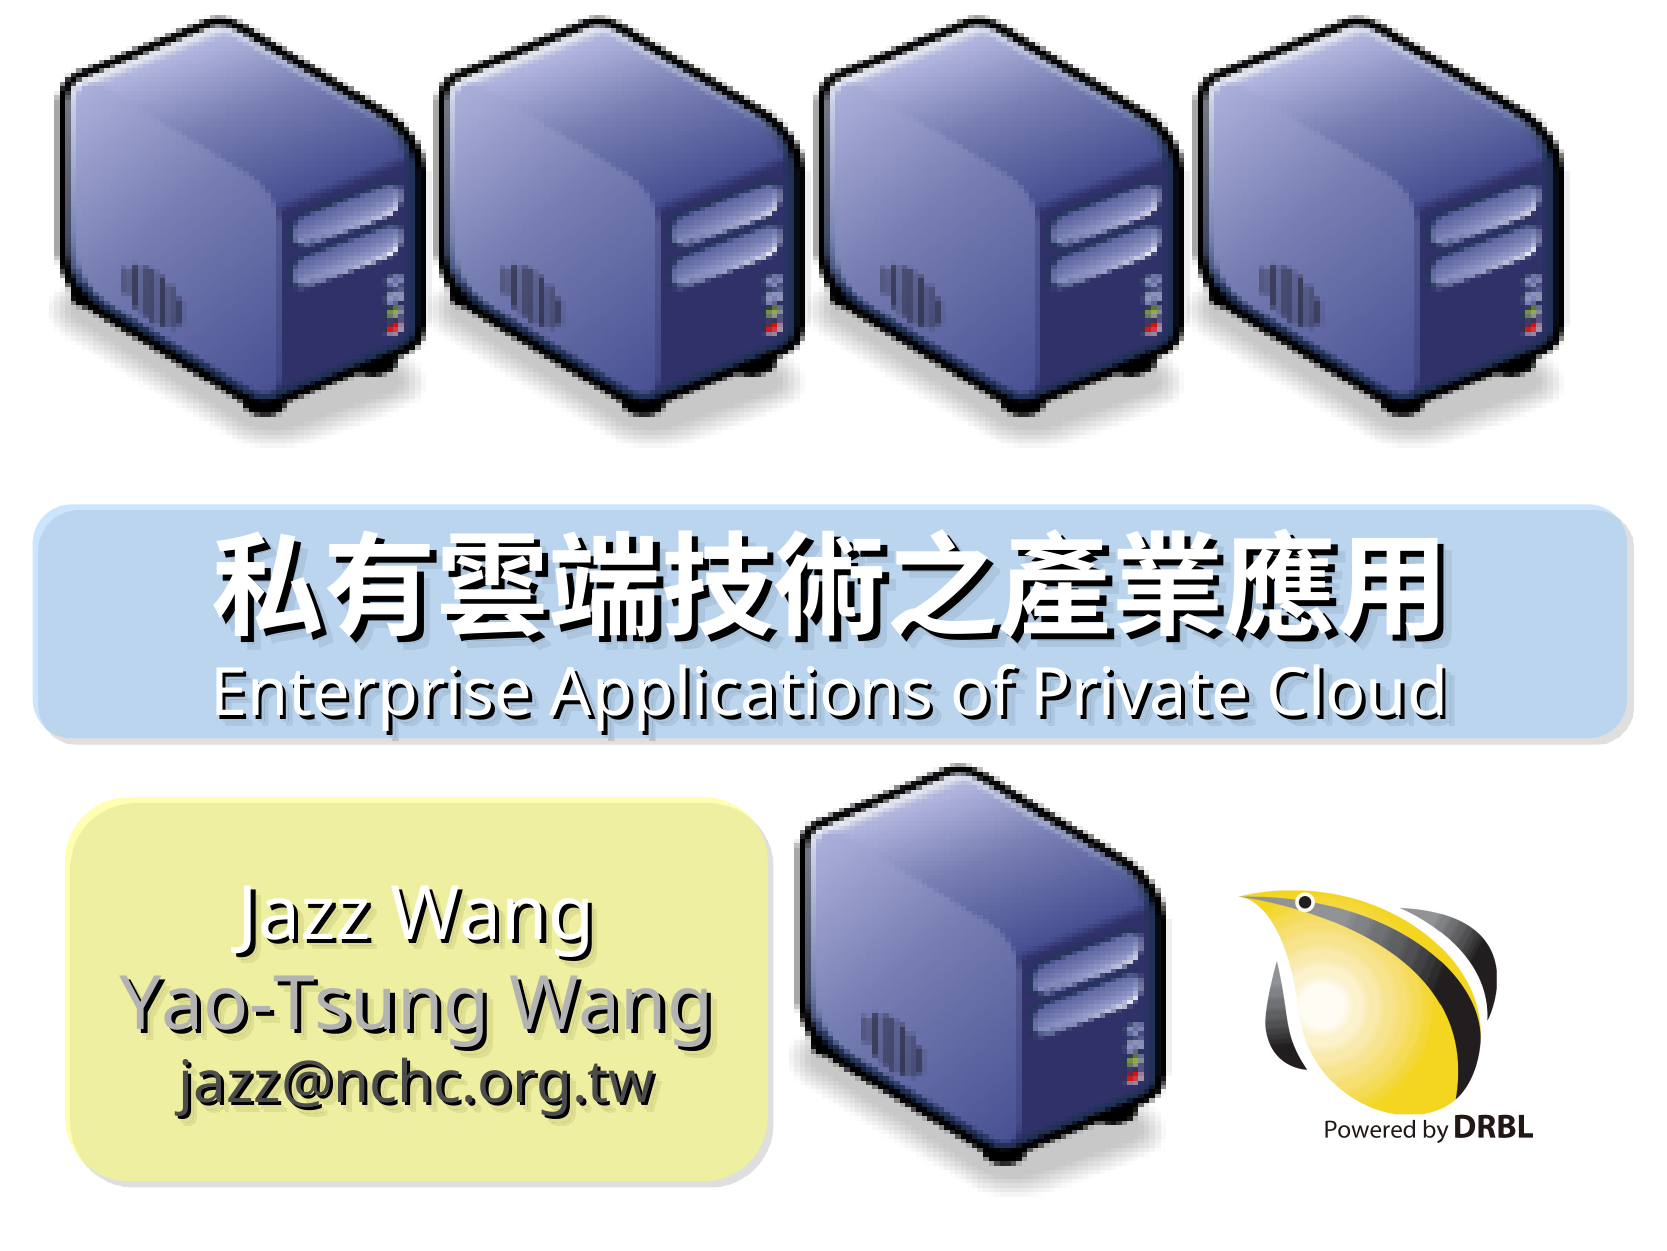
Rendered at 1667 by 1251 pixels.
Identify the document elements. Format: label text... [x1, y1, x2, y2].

picture [27, 2, 1609, 502]
text_box Jazz Wang Yao-Tsung Wang jazz@nchc.org.tw [64, 797, 768, 1182]
picture [1224, 874, 1548, 1152]
picture [767, 750, 1211, 1251]
text_box 私有雲端技術之產業應用 Enterprise Applications of Private Cloud [32, 504, 1628, 739]
